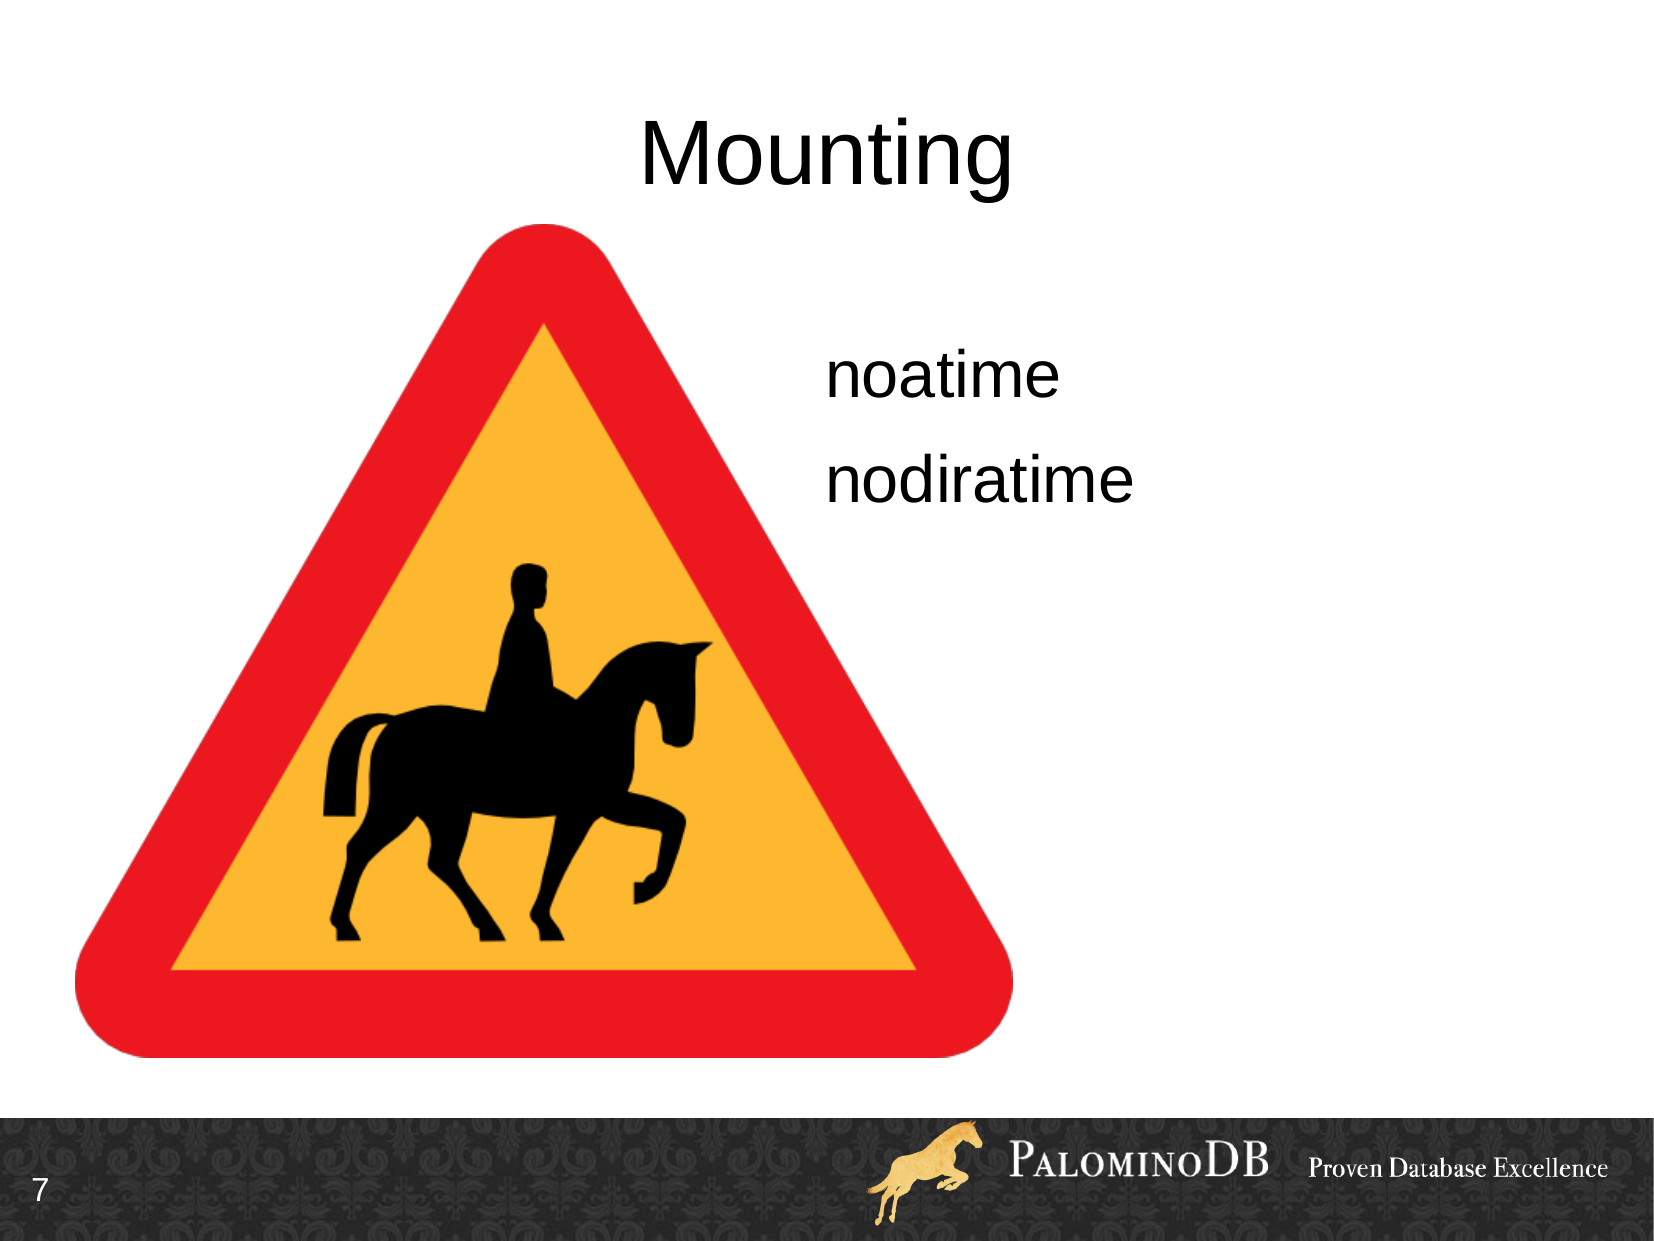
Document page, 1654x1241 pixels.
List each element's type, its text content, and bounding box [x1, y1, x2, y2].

picture [0, 1109, 1654, 1241]
list noatime nodiratime [825, 337, 1493, 1082]
title Mounting [82, 49, 1571, 257]
picture [75, 224, 1013, 1058]
